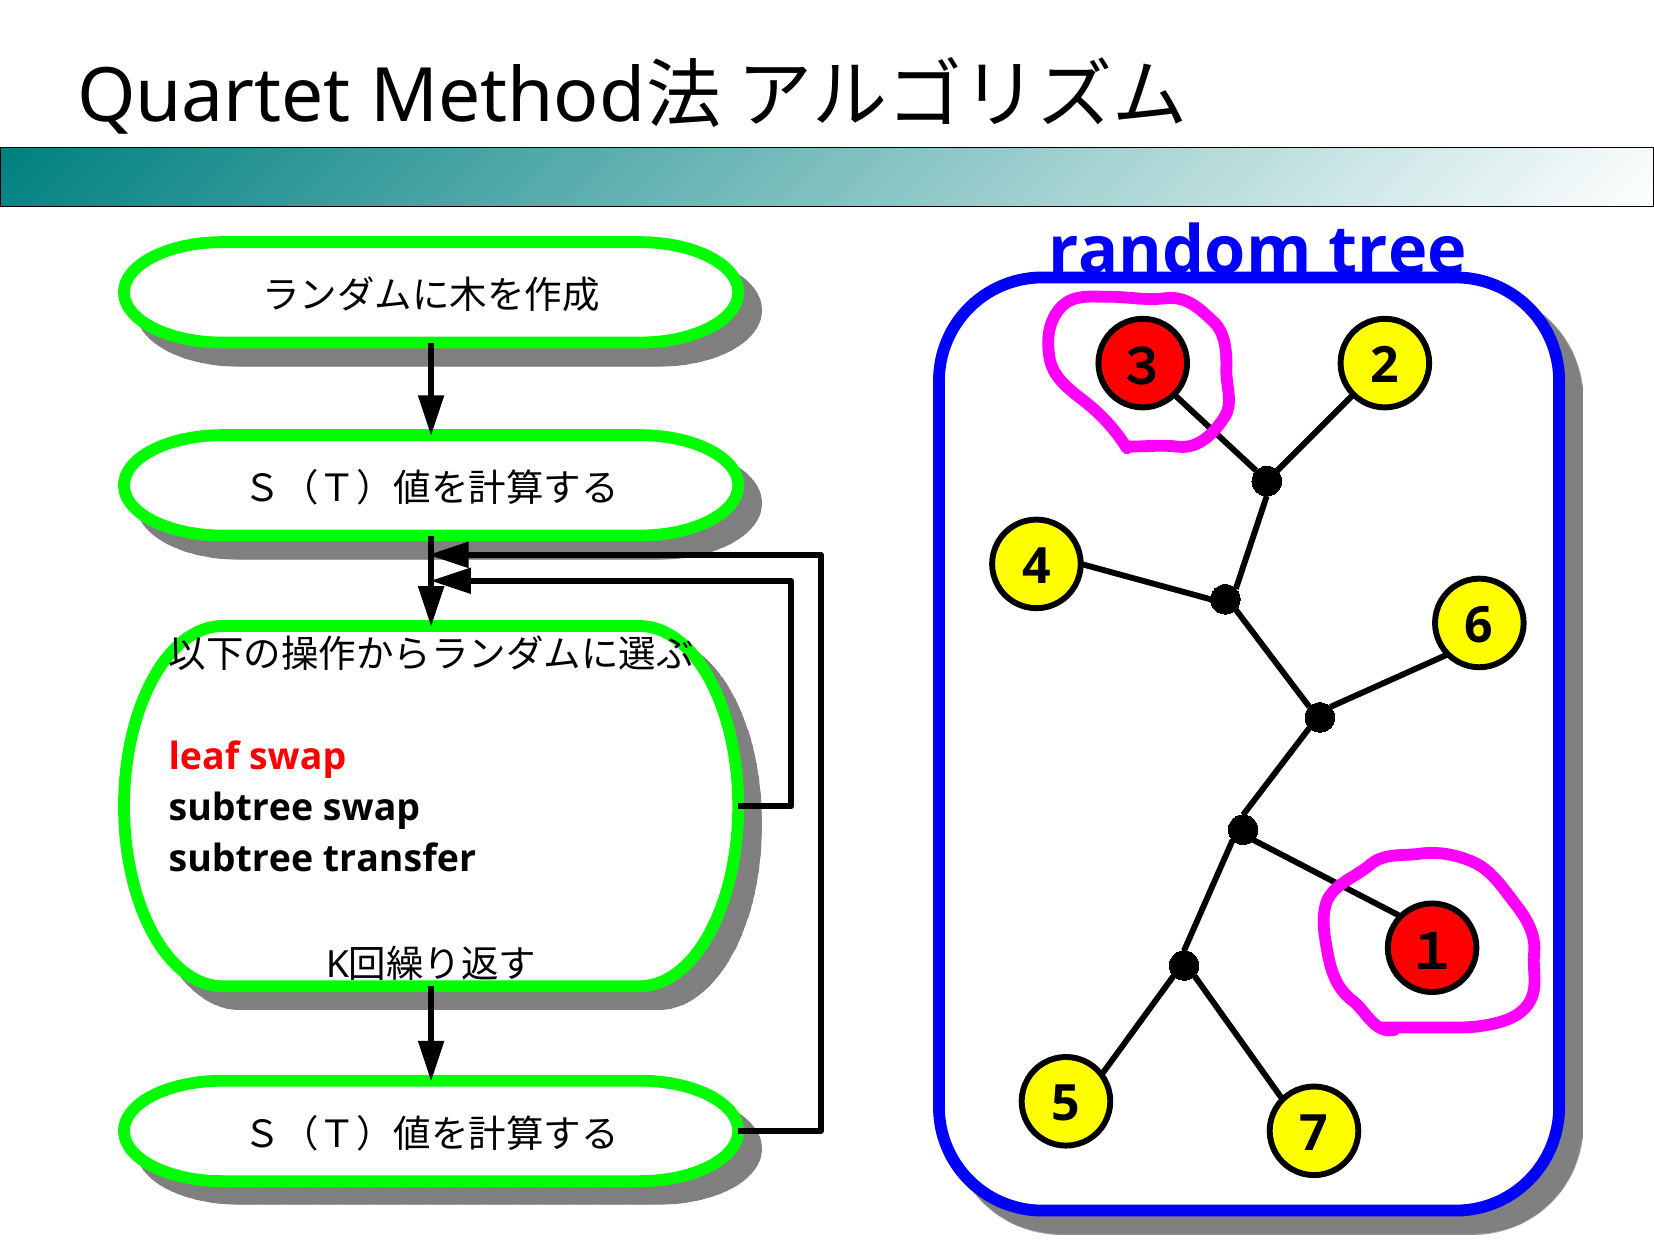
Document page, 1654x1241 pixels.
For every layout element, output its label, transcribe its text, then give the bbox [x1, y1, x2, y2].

text_box Ｓ（Ｔ）値を計算する [124, 435, 739, 536]
text_box random tree [1053, 194, 1463, 282]
text_box 2 [1340, 318, 1430, 408]
text_box 7 [1269, 1086, 1359, 1176]
text_box 以下の操作からランダムに選ぶ leaf swap subtree swap subtree transfer K回繰り返す [124, 625, 739, 987]
text_box 5 [1021, 1056, 1111, 1146]
text_box 4 [992, 519, 1081, 609]
text_box １ [1387, 903, 1477, 993]
text_box Ｓ（Ｔ）値を計算する [124, 1080, 739, 1182]
text_box [938, 277, 1560, 1211]
text_box ランダムに木を作成 [124, 242, 739, 343]
text_box ３ [1098, 318, 1188, 408]
text_box 6 [1435, 578, 1524, 668]
title Quartet Method法 アルゴリズム [77, 29, 1566, 148]
